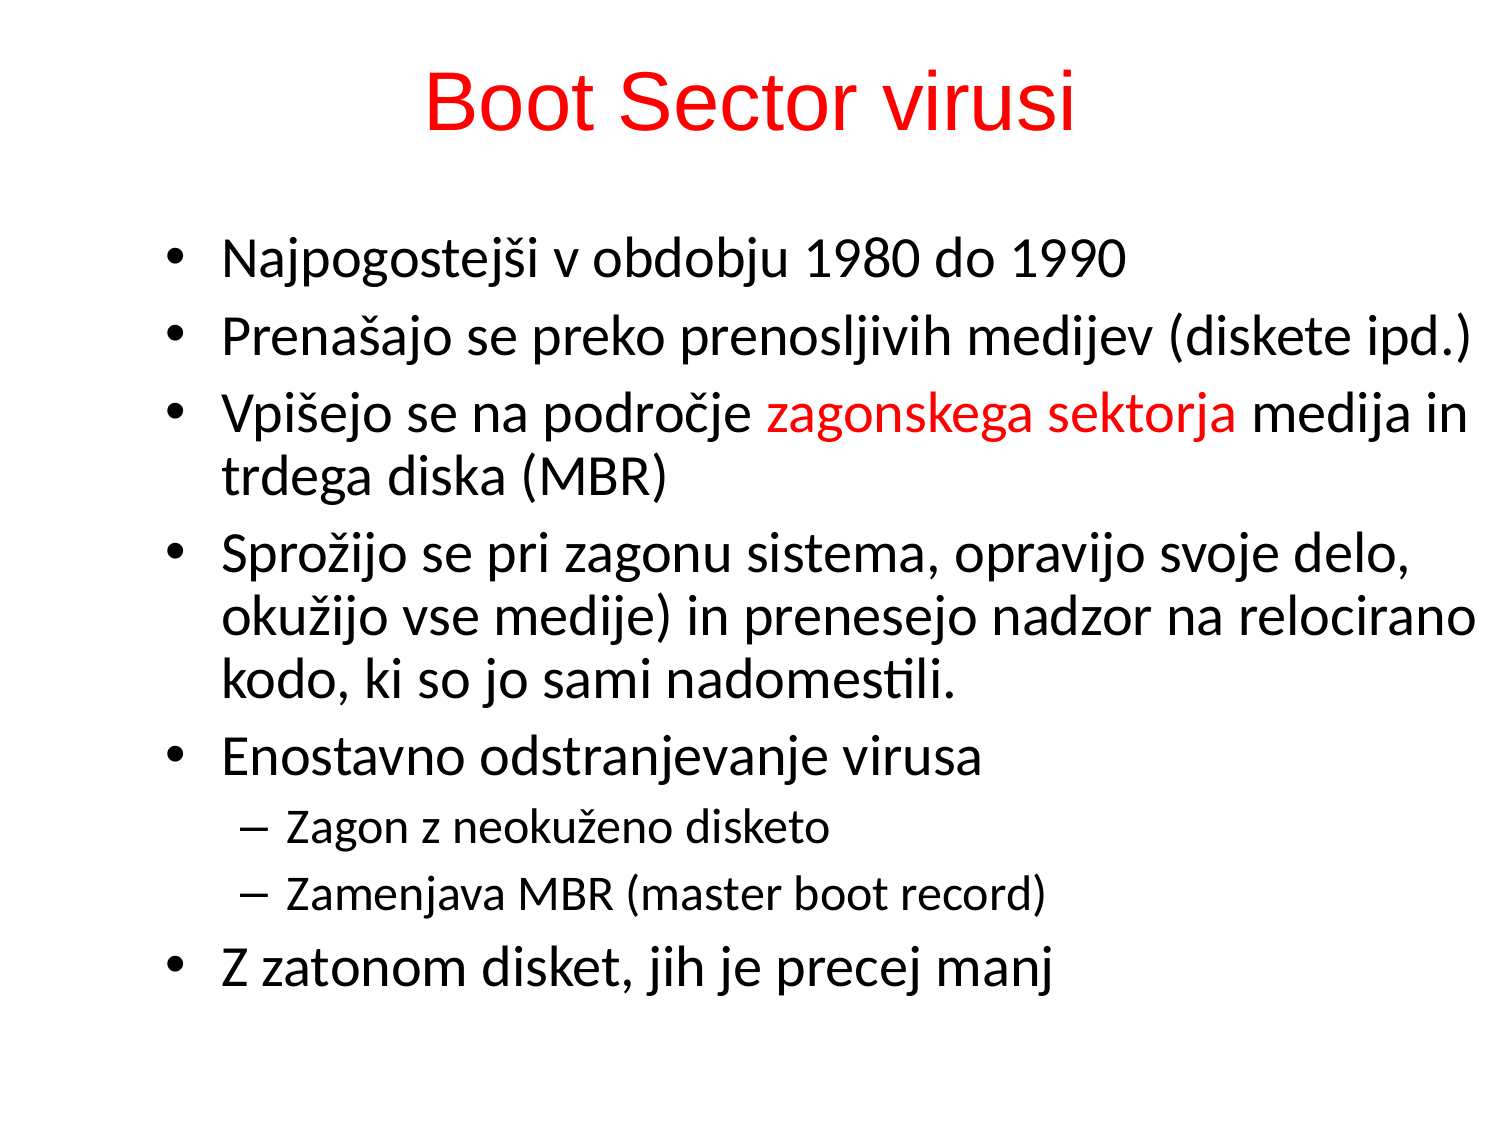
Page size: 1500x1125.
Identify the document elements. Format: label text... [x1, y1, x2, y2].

list Najpogostejši v obdobju 1980 do 1990 Prenašajo se preko prenosljivih medijev (diskete ipd.) Vpišejo se na področje zagonskega sektorja medija in trdega diska (MBR) Sprožijo se pri zagonu sistema, opravijo svoje delo, okužijo vse medije) in prenesejo nadzor na relocirano kodo, ki so jo sami nadomestili. Enostavno odstranjevanje virusa Zagon z neokuženo disketo Zamenjava MBR (master boot record) Z zatonom disket, jih je precej manj [150, 220, 1500, 1071]
title Boot Sector virusi [75, 39, 1426, 156]
